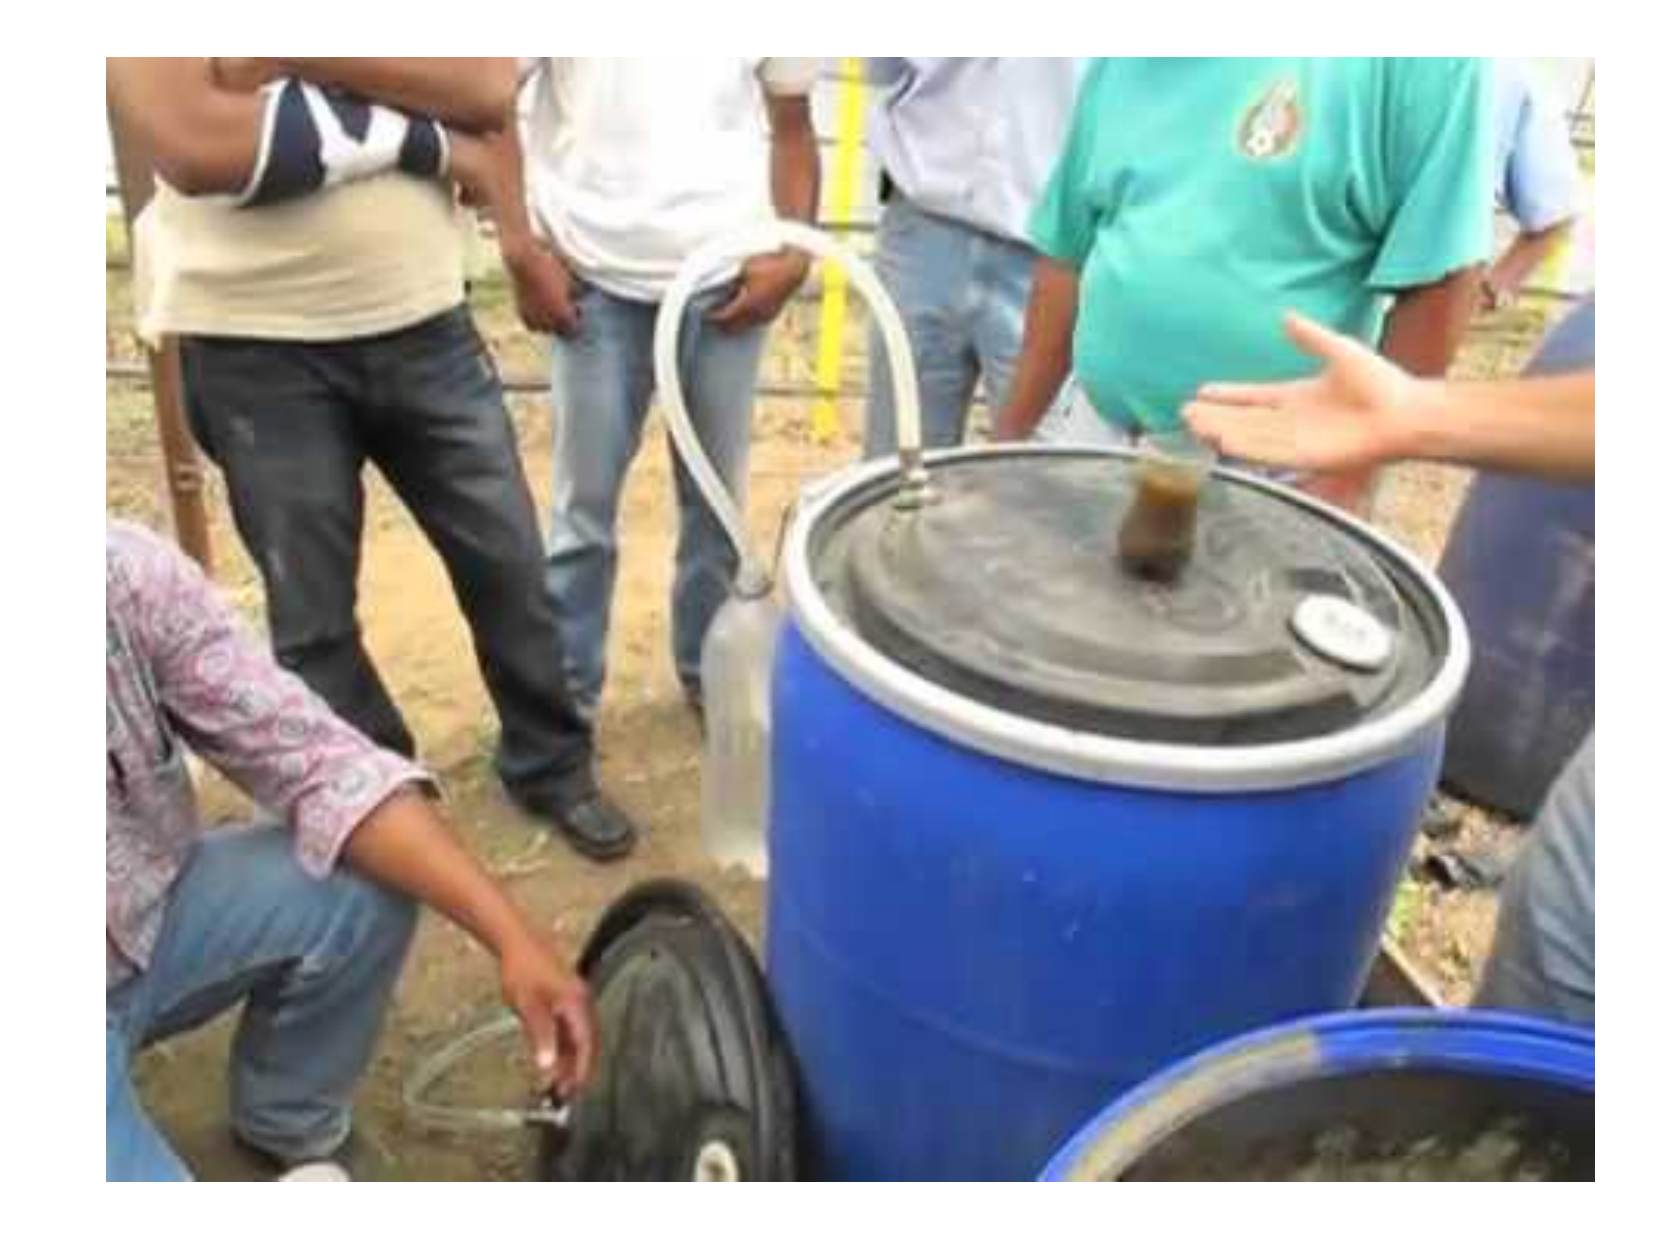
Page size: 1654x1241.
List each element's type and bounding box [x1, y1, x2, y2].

picture [106, 57, 1595, 1182]
